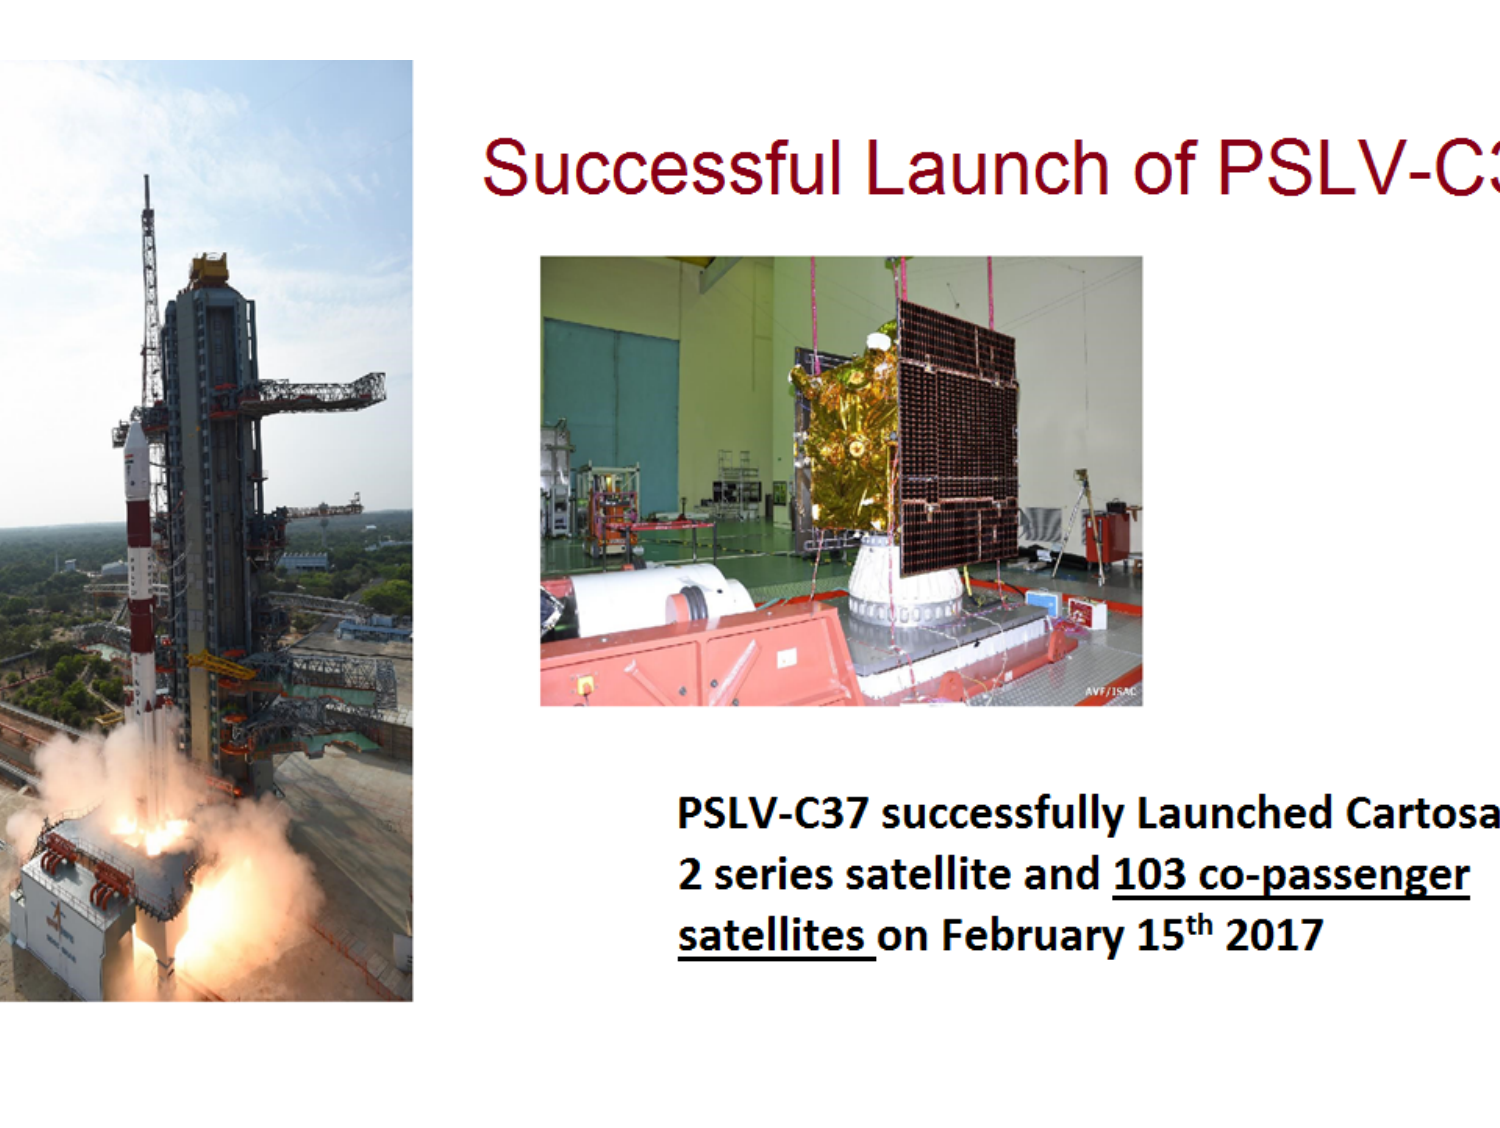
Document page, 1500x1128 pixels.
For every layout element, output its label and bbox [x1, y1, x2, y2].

picture [0, 60, 1500, 1068]
